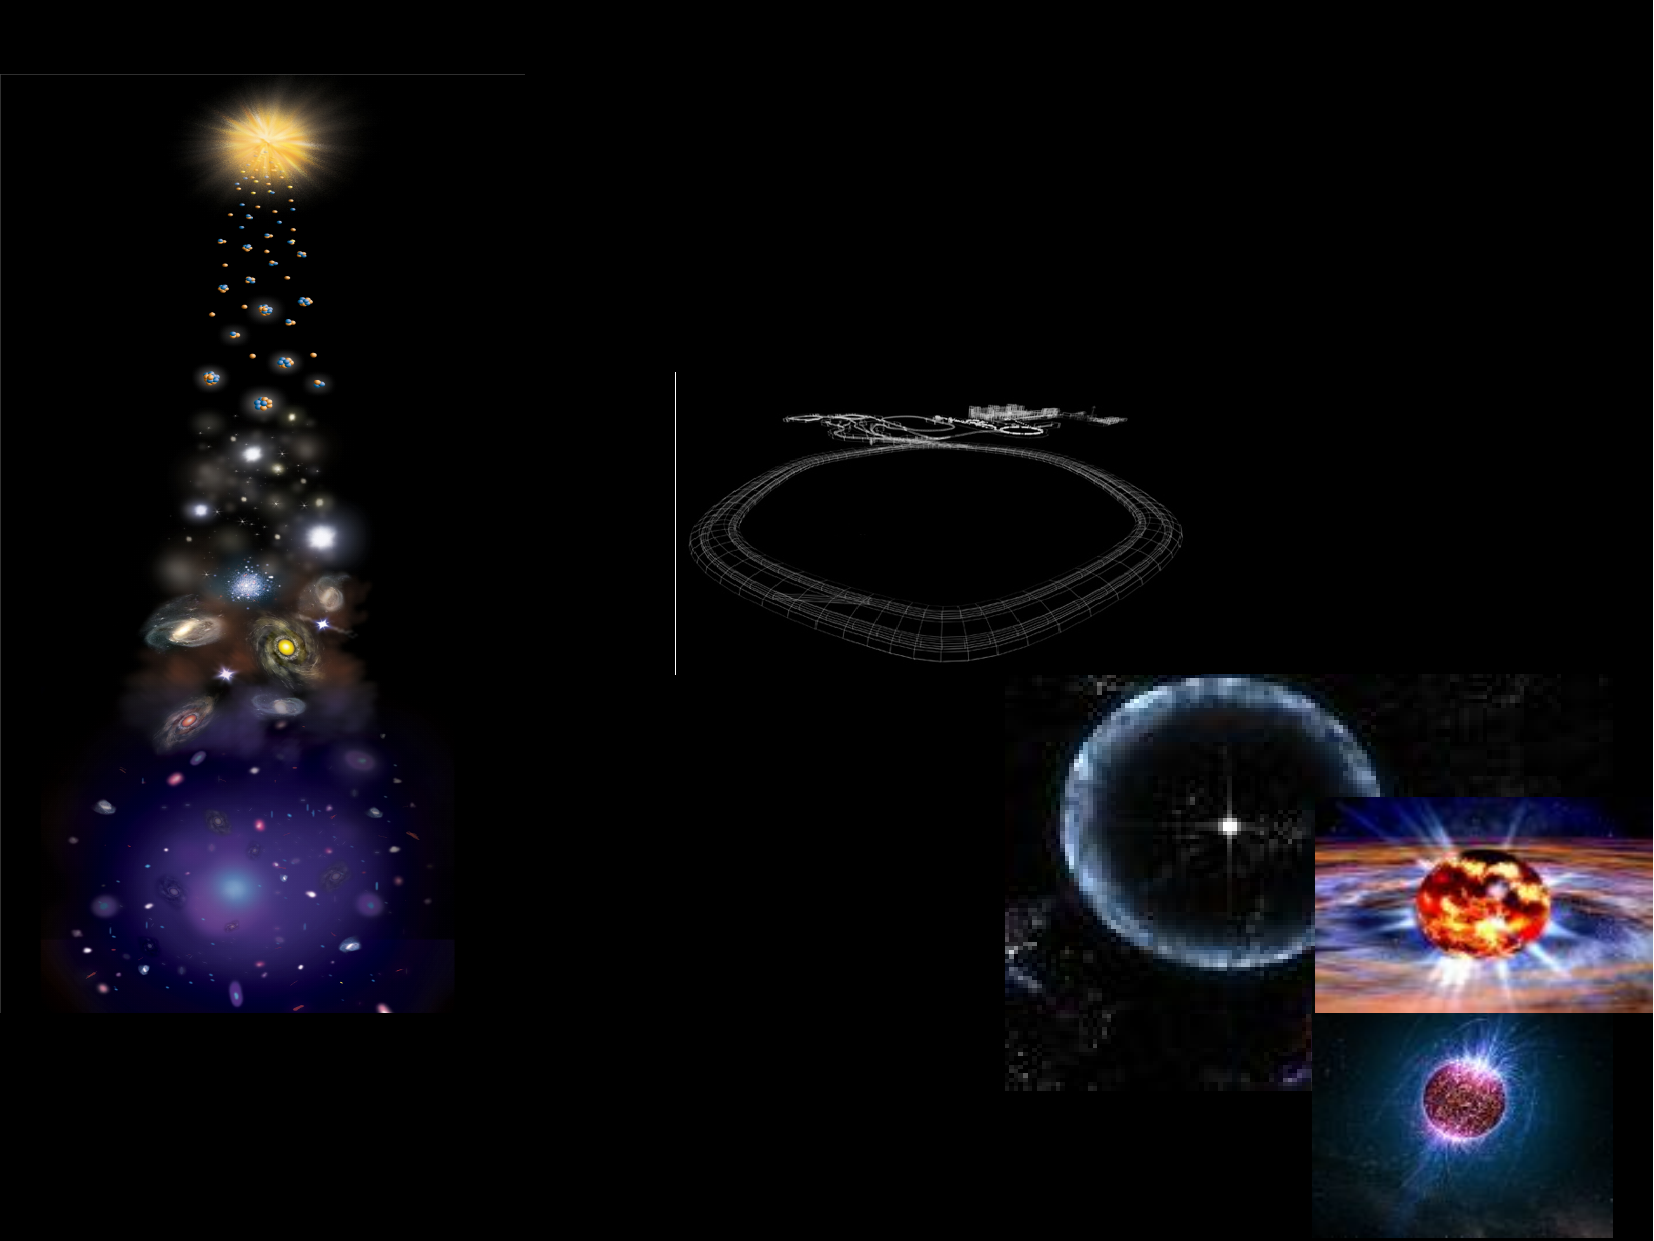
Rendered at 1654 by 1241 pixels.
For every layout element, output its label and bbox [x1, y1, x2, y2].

picture [675, 372, 1653, 1238]
picture [0, 75, 525, 1013]
